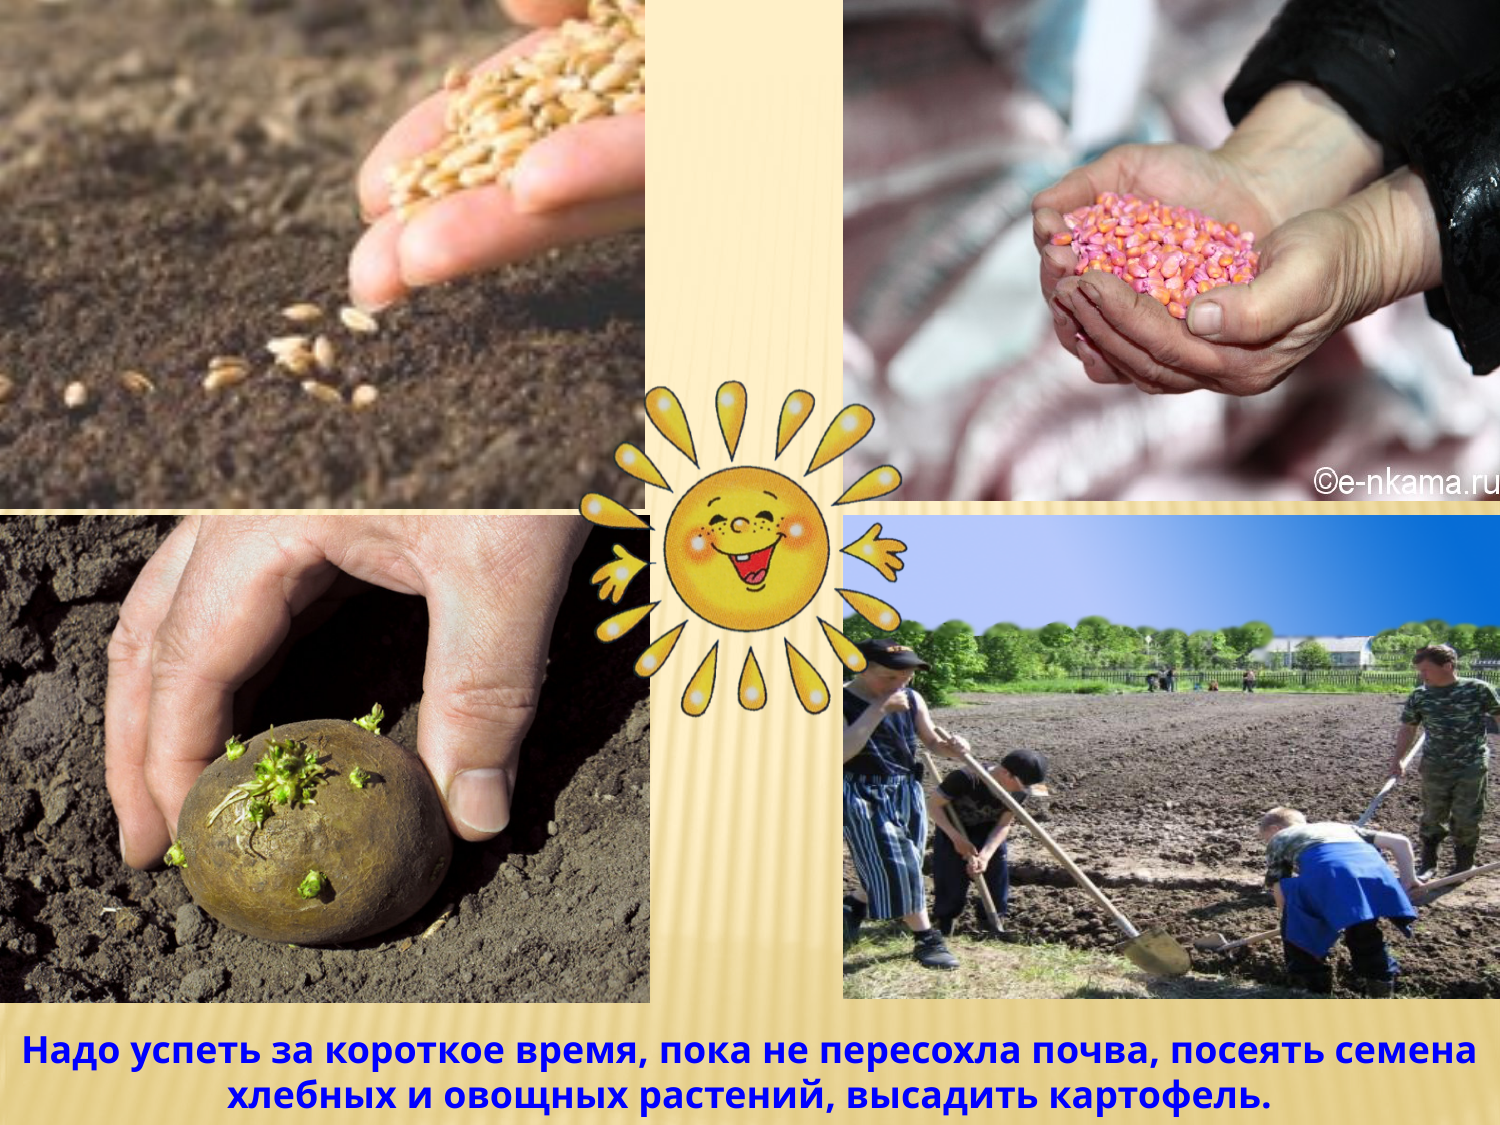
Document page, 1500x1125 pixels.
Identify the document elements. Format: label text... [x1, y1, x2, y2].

text_box Надо успеть за короткое время, пока не пересохла почва, посеять семена хлебных и овощных растений, высадить картофель. [0, 1018, 1500, 1124]
picture [0, 0, 1500, 1018]
